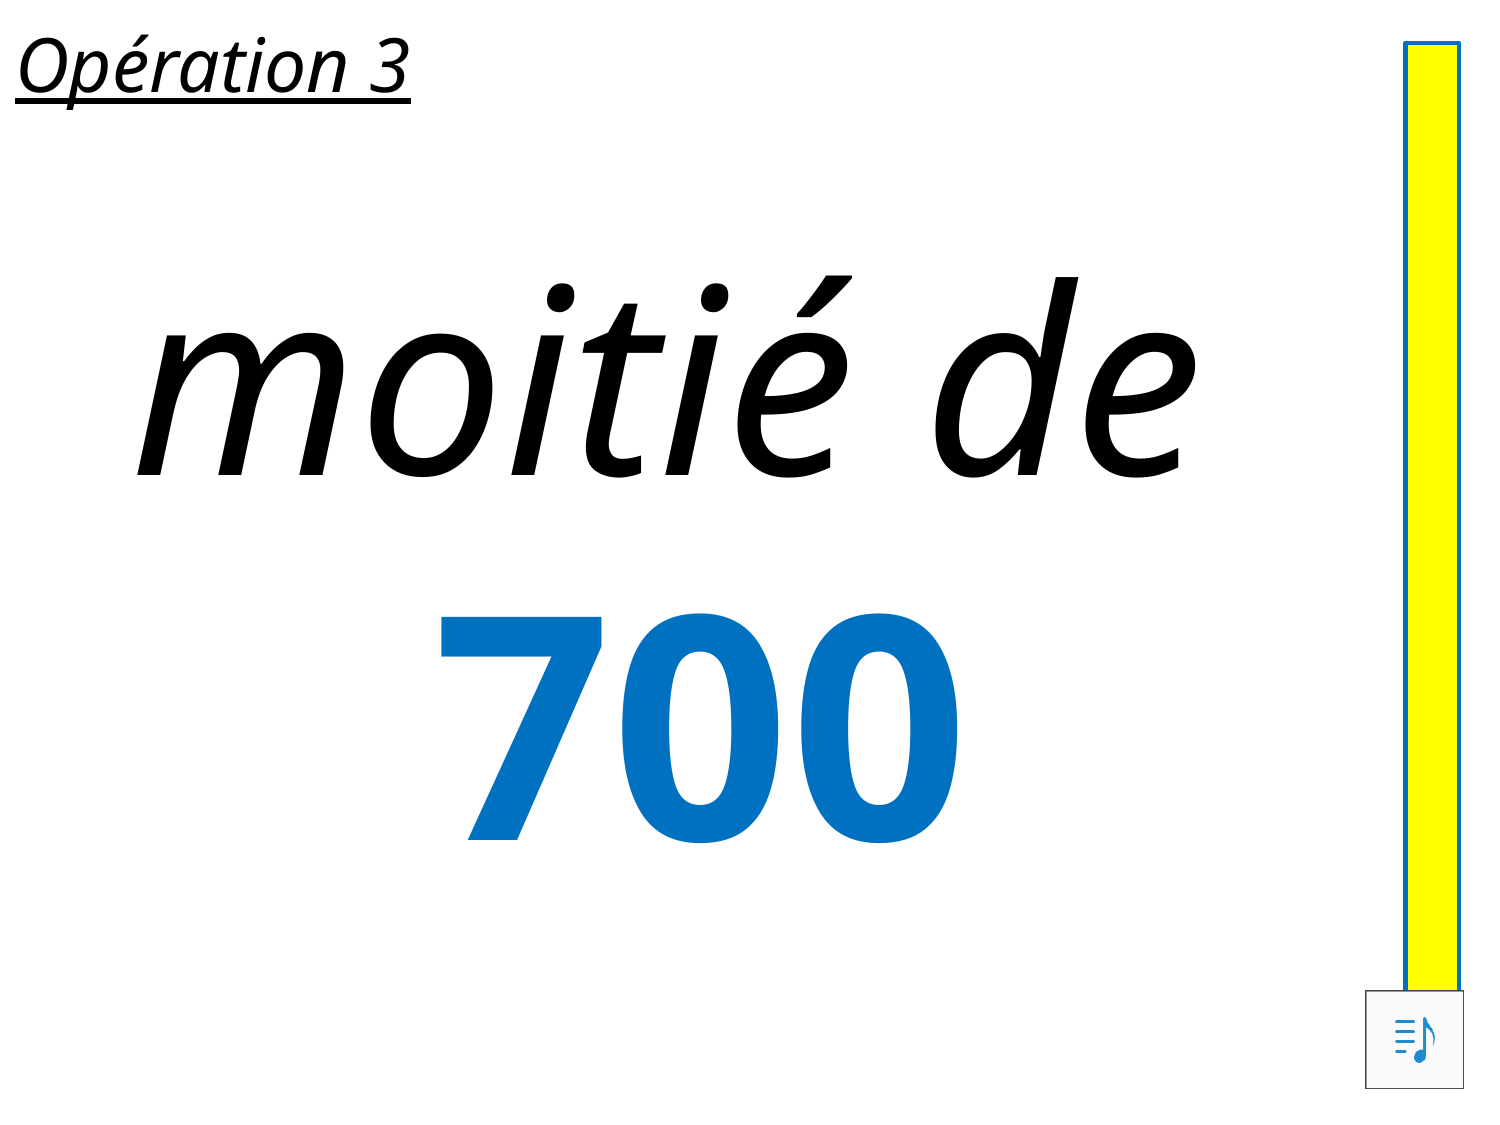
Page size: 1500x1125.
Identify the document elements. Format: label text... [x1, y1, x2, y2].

title Opération 3 [0, 0, 502, 126]
text_box [1364, 42, 1465, 1090]
text_box moitié de 700 [0, 207, 1403, 911]
